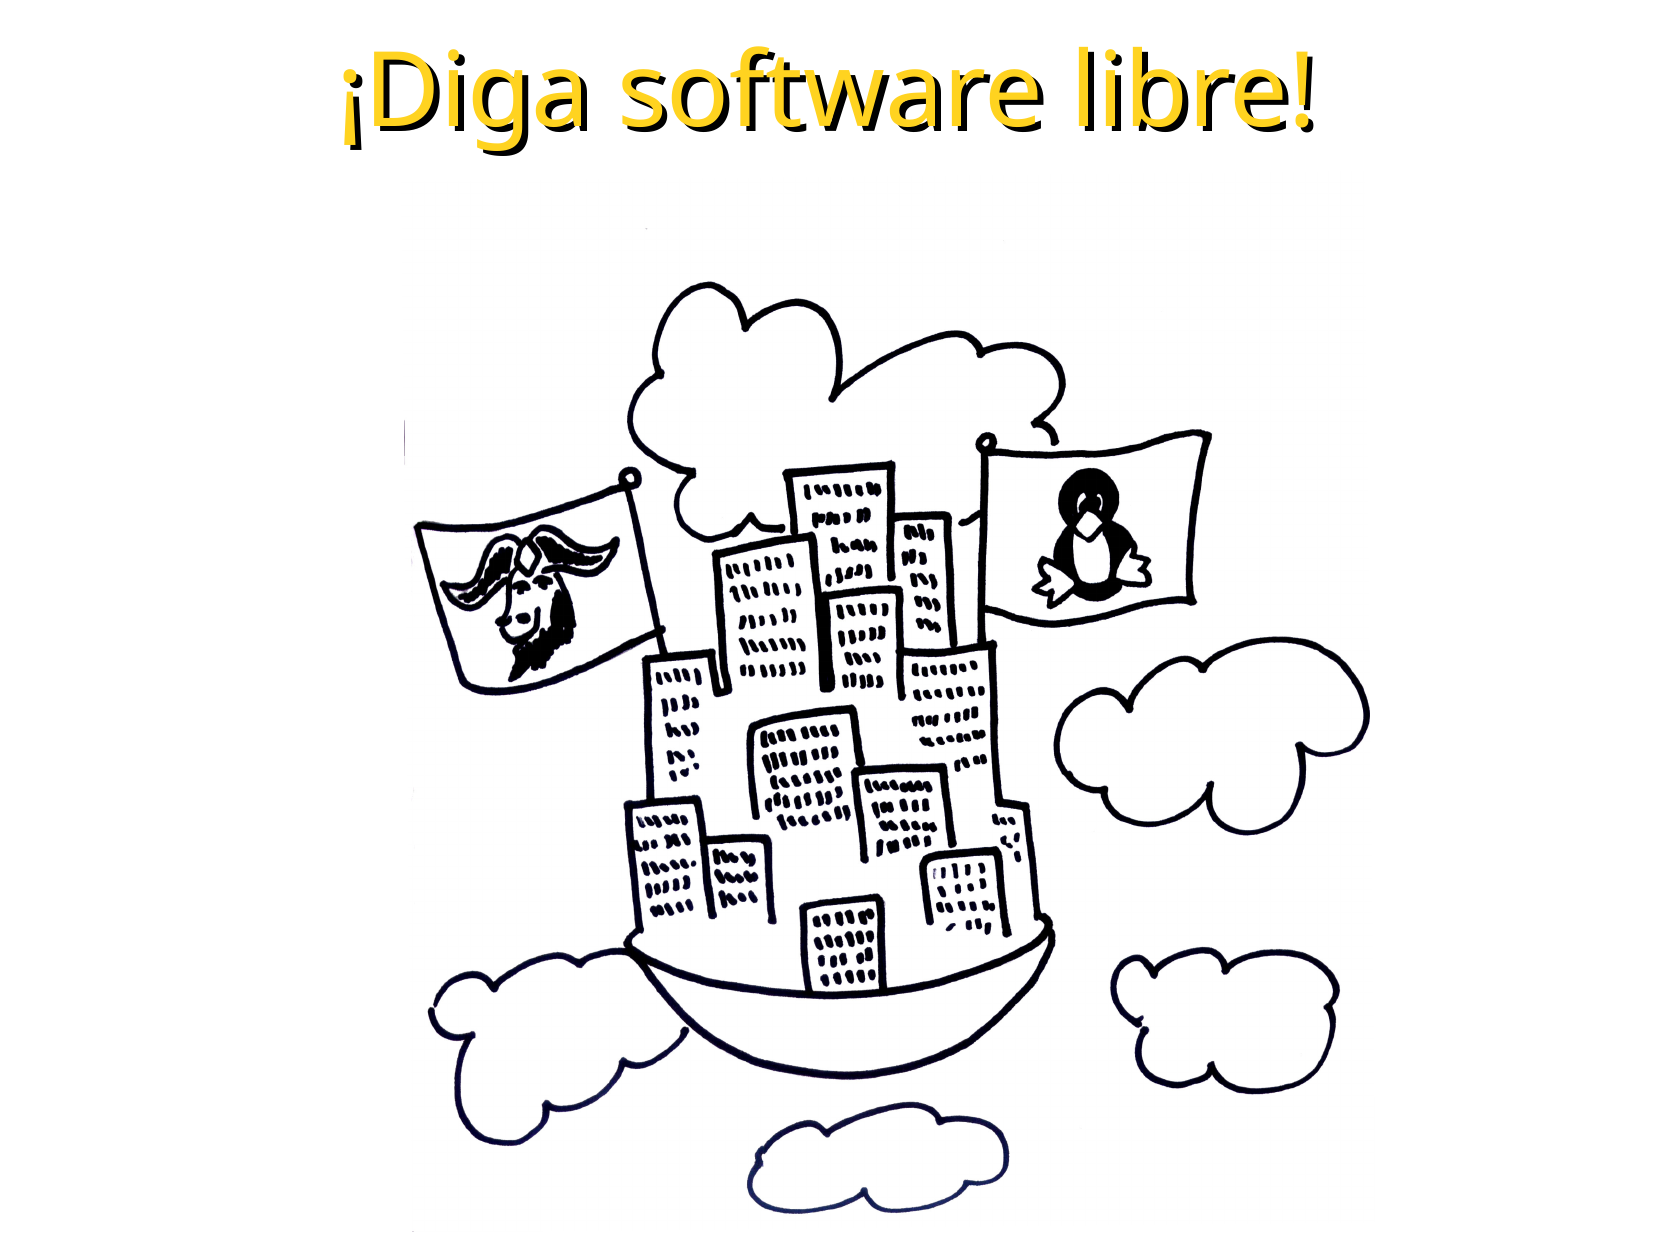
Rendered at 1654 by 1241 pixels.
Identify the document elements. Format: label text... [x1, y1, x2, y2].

title ¡Diga software libre! [82, 0, 1571, 189]
picture [401, 189, 1375, 1232]
